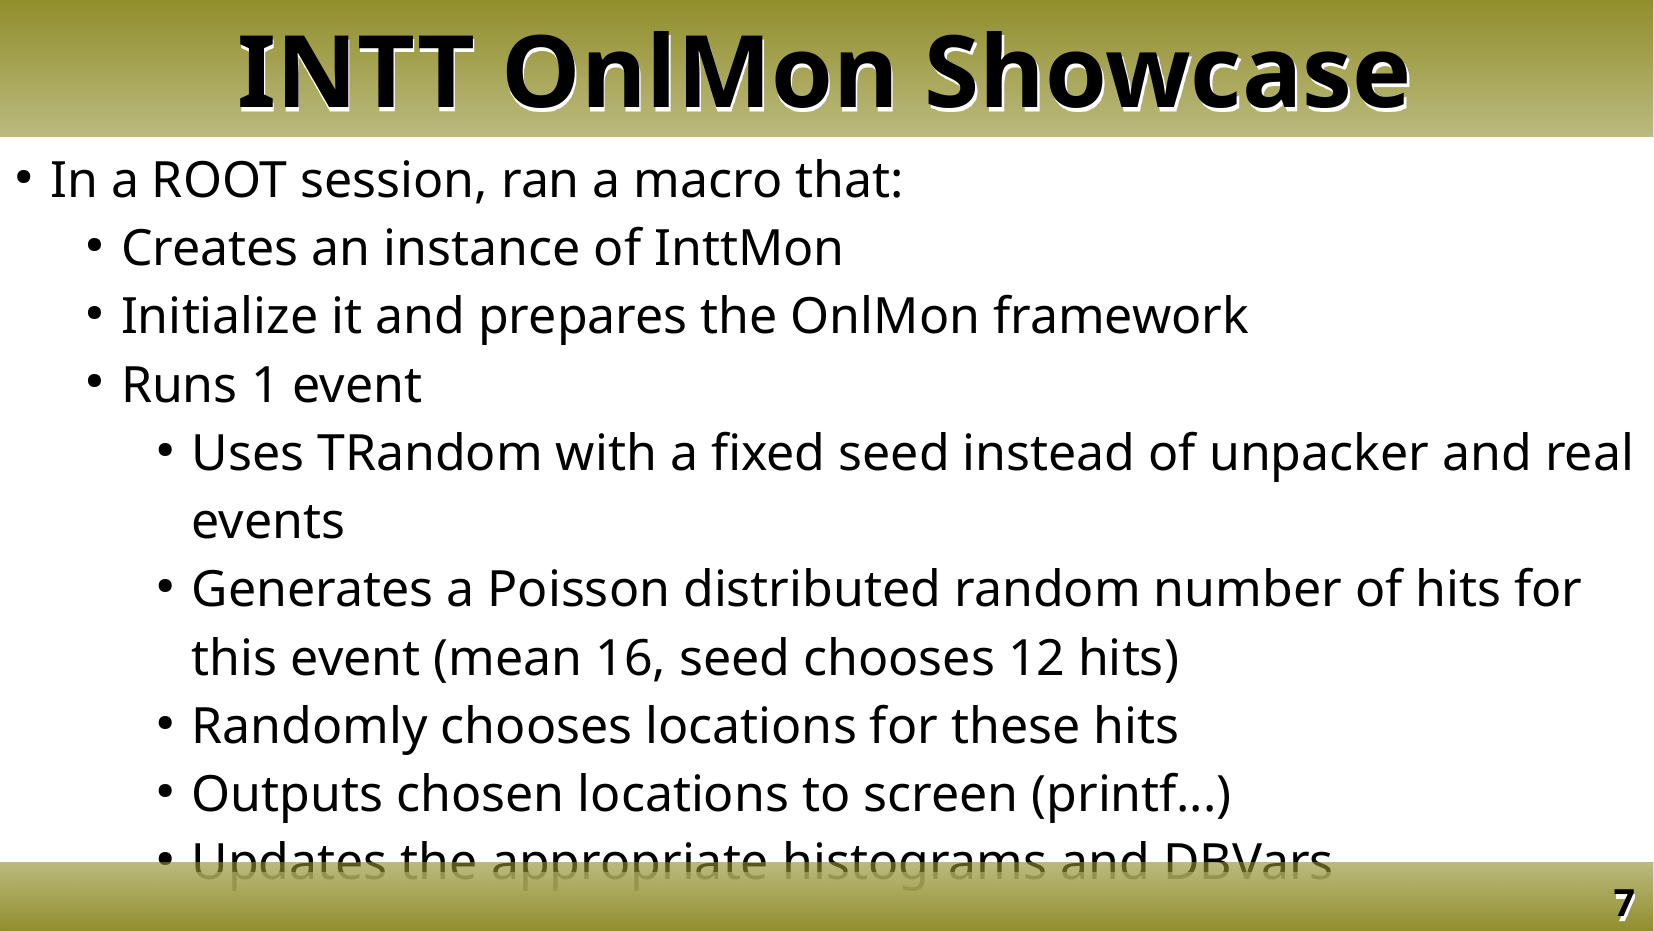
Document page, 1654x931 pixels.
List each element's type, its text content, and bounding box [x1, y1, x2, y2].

text_box 7 [825, 864, 1651, 931]
text_box [0, 862, 1654, 931]
text_box INTT OnlMon Showcase [0, 0, 1651, 136]
text_box In a ROOT session, ran a macro that: Creates an instance of InttMon Initialize it and prepares the OnlMon framework Runs 1 event Uses TRandom with a fixed seed instead of unpacker and real events Generates a Poisson distributed random number of hits for this event (mean 16, seed chooses 12 hits) Randomly chooses locations for these hits Outputs chosen locations to screen (printf...) Updates the appropriate histograms and DBVars [0, 136, 1654, 862]
